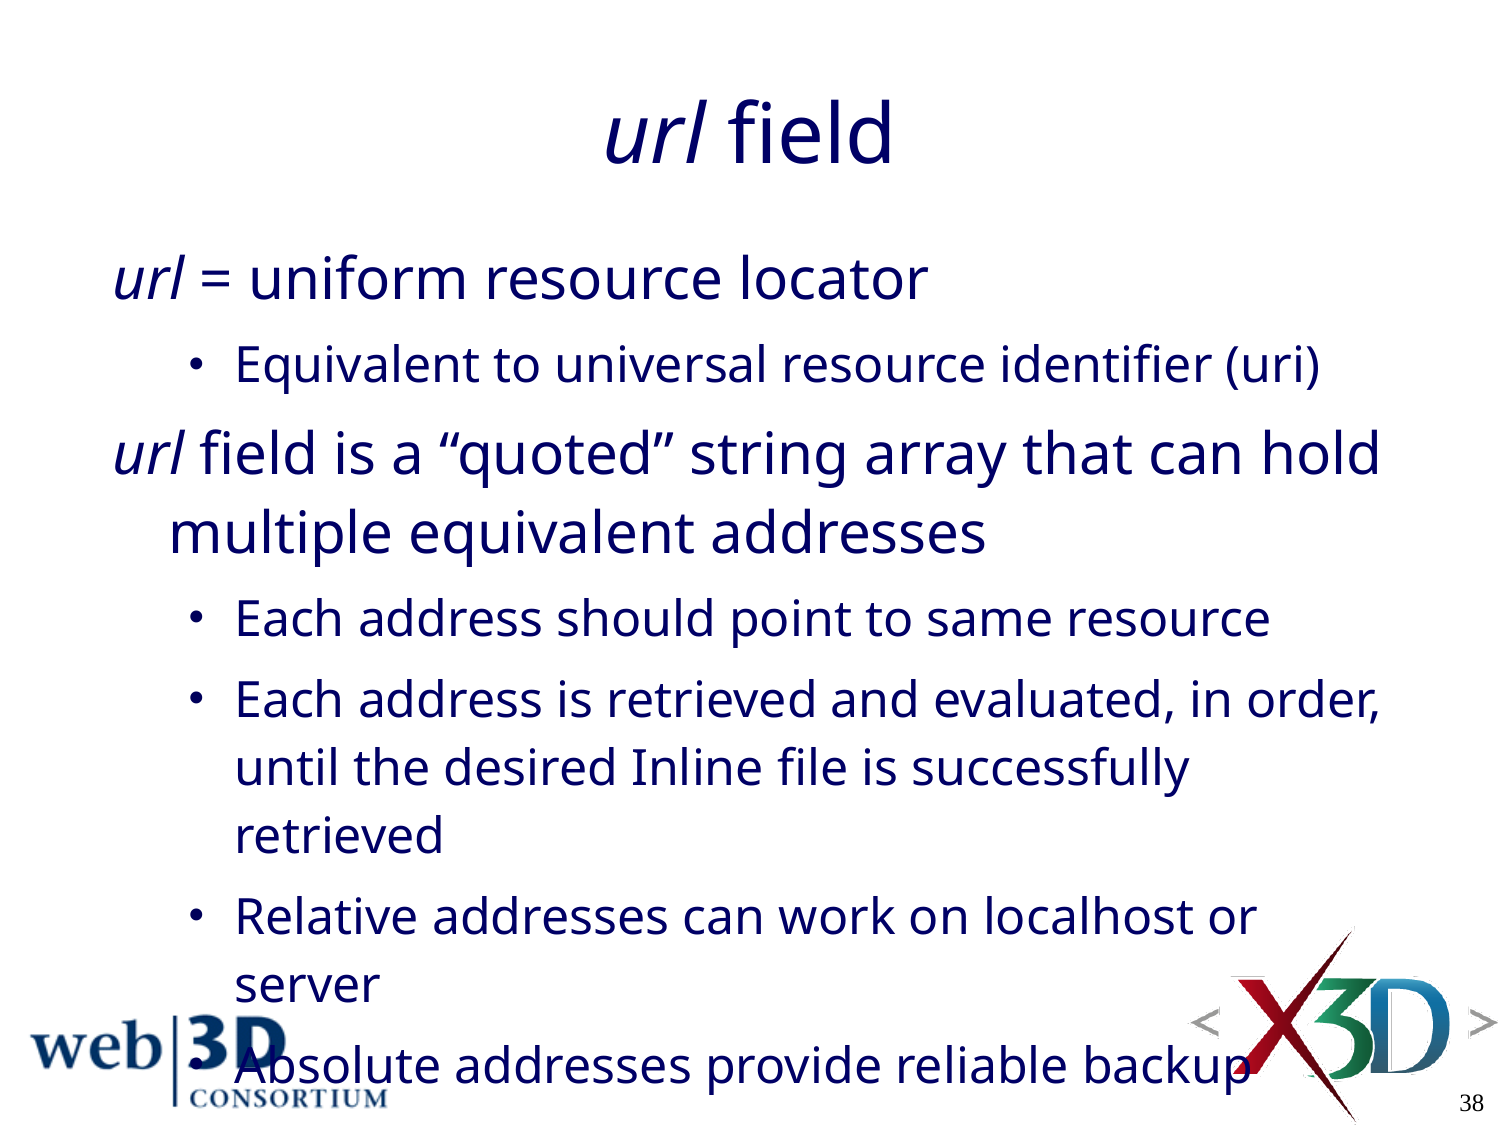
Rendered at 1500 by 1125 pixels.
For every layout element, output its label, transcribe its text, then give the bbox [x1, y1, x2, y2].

title url field [112, 44, 1388, 218]
list url = uniform resource locator Equivalent to universal resource identifier (uri) url field is a “quoted” string array that can hold multiple equivalent addresses Each address should point to same resource Each address is retrieved and evaluated, in order, until the desired Inline file is successfully retrieved Relative addresses can work on localhost or server Absolute addresses provide reliable backup Interesting variations possible [112, 237, 1388, 986]
picture [12, 998, 413, 1118]
picture [1187, 926, 1500, 1125]
